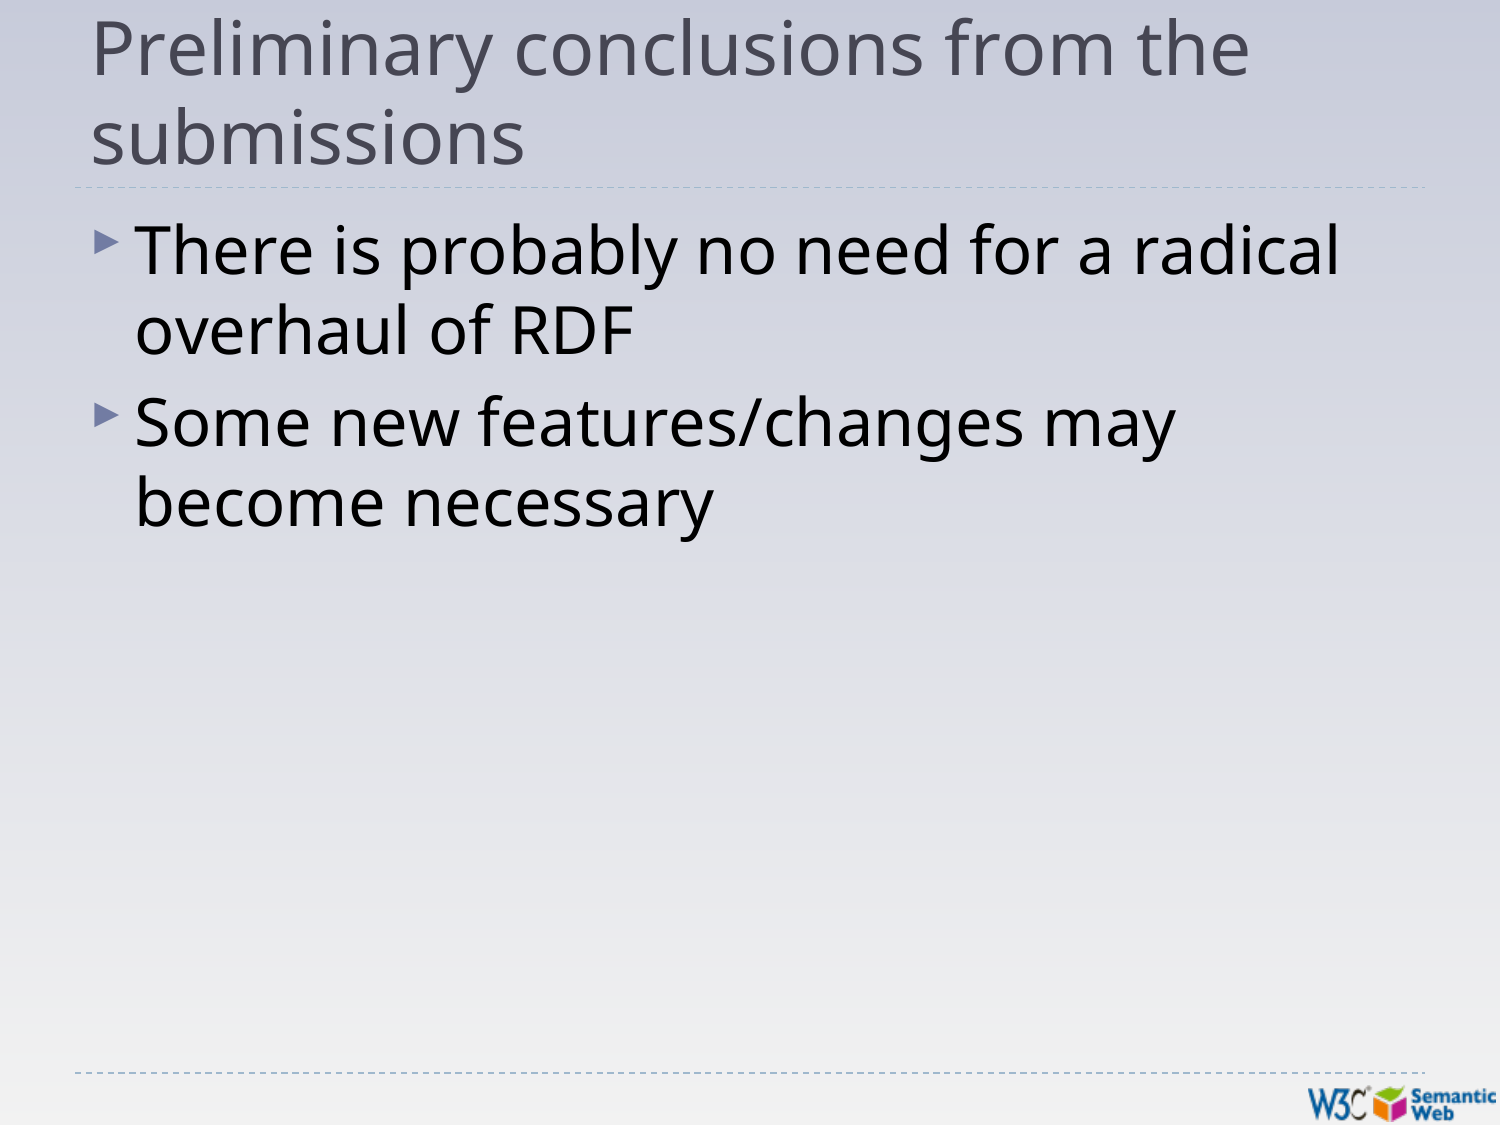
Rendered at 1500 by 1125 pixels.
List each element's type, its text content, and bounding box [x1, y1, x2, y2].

list There is probably no need for a radical overhaul of RDF Some new features/changes may become necessary [75, 200, 1426, 1010]
title Preliminary conclusions from the submissions [75, 0, 1426, 188]
picture [1308, 1084, 1496, 1122]
